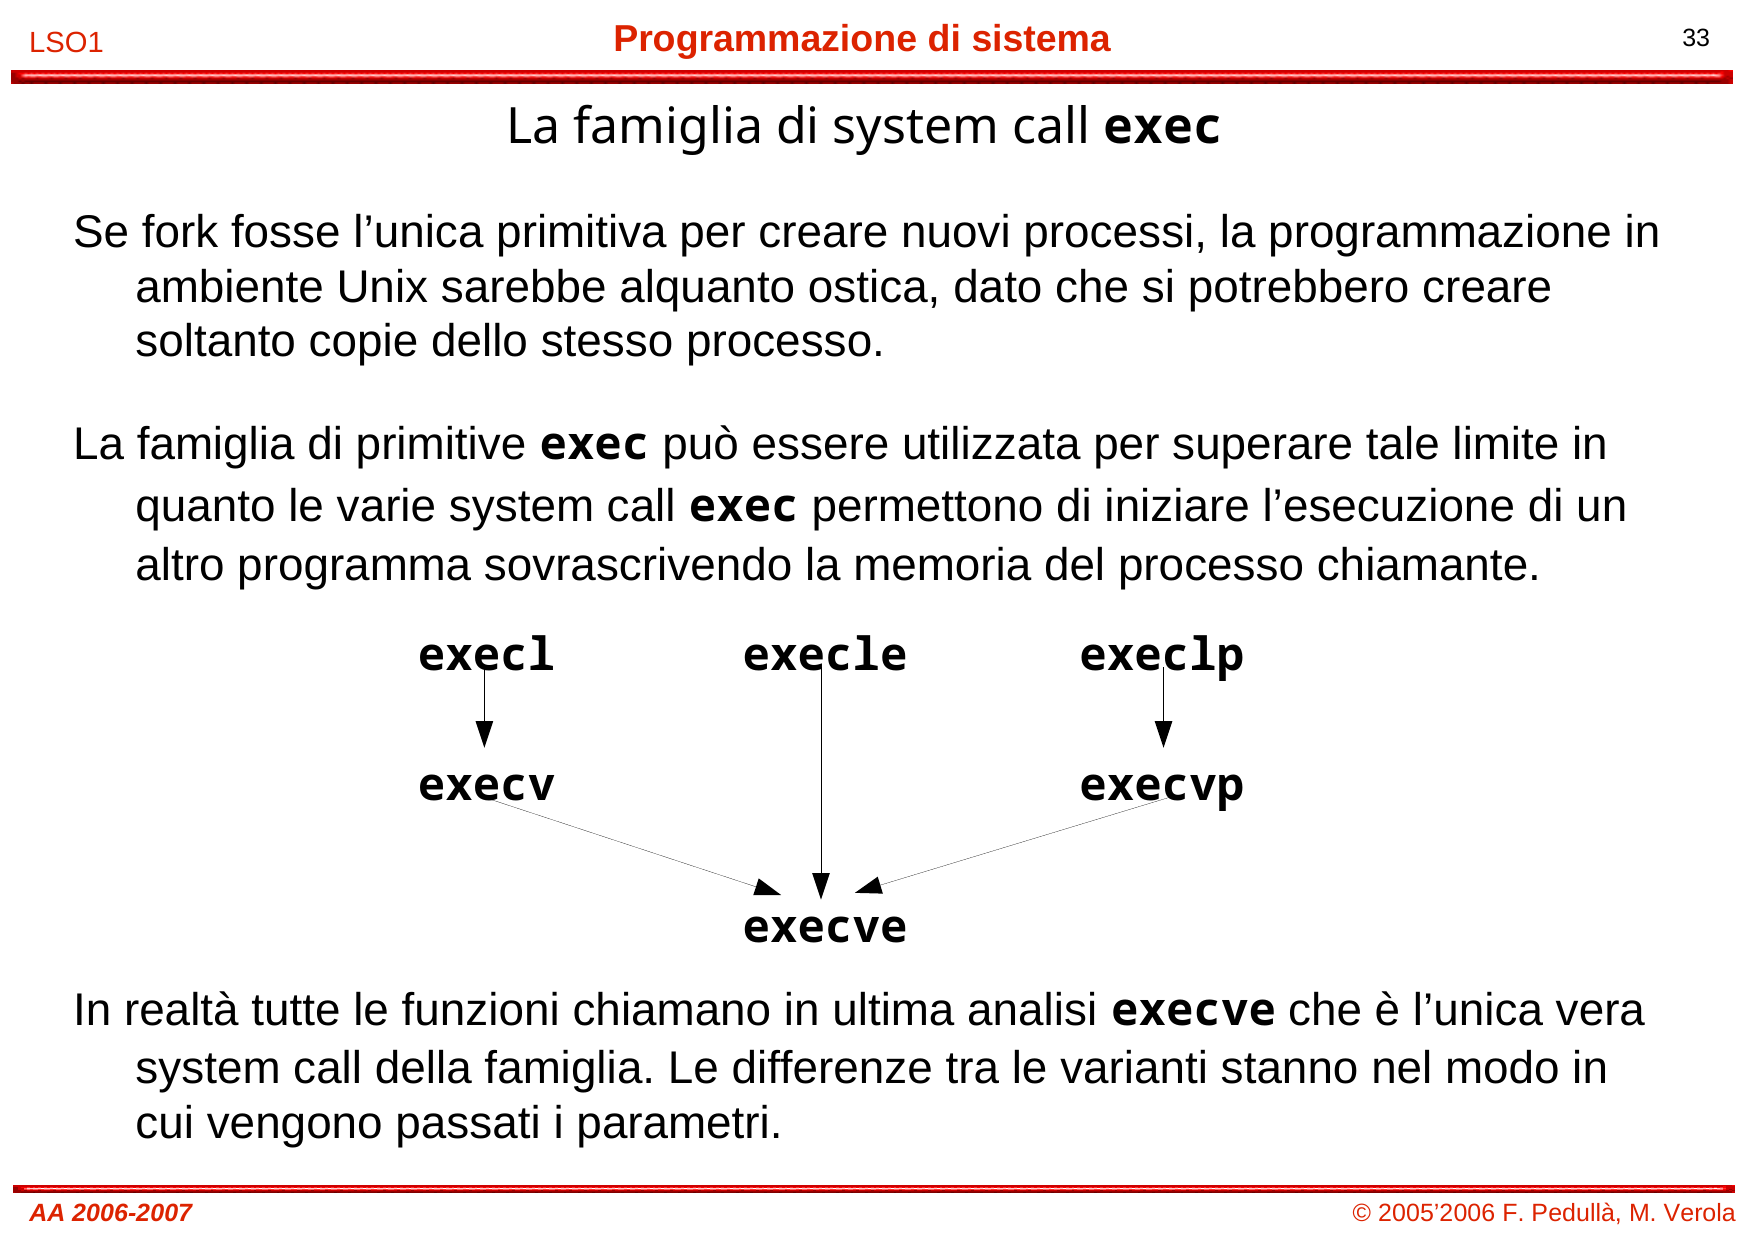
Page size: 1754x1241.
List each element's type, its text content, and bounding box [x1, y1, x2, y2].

text_box execve [742, 890, 908, 943]
text_box execv [417, 748, 556, 801]
list Se fork fosse l’unica primitiva per creare nuovi processi, la programmazione in ambiente Unix sarebbe alquanto ostica, dato che si potrebbero creare soltanto copie dello stesso processo. La famiglia di primitive exec può essere utilizzata per superare tale limite in quanto le varie system call exec permettono di iniziare l’esecuzione di un altro programma sovrascrivendo la memoria del processo chiamante. [58, 194, 1696, 600]
text_box execl [417, 618, 556, 671]
text_box execvp [1079, 748, 1245, 801]
title La famiglia di system call exec [431, 78, 1299, 174]
text_box execle [742, 618, 908, 671]
picture [11, 70, 1733, 84]
list In realtà tutte le funzioni chiamano in ultima analisi execve che è l’unica vera system call della famiglia. Le differenze tra le varianti stanno nel modo in cui vengono passati i parametri. [58, 968, 1696, 1164]
picture [13, 1185, 1735, 1193]
text_box execlp [1079, 618, 1245, 671]
